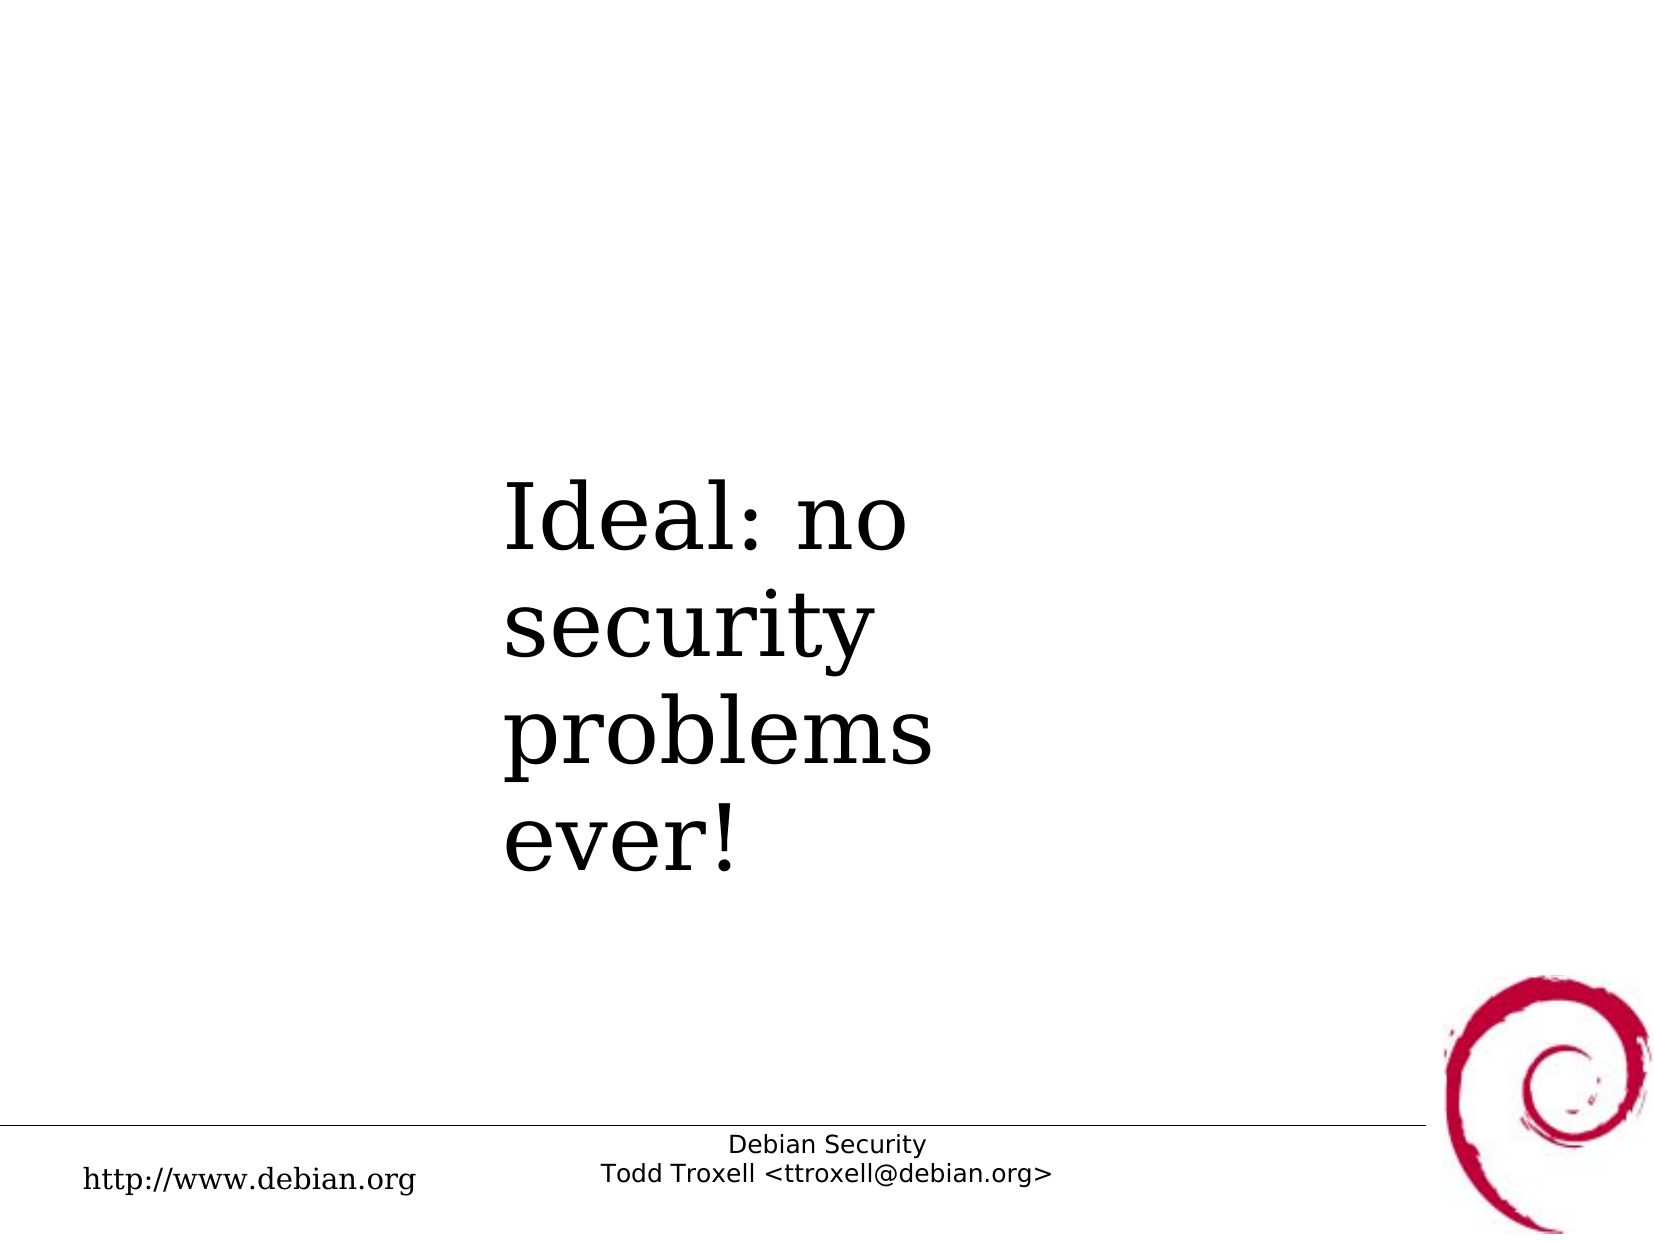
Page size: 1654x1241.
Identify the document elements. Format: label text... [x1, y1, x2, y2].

text_box Ideal: no security problems ever! [487, 457, 1163, 901]
picture [1443, 975, 1654, 1234]
